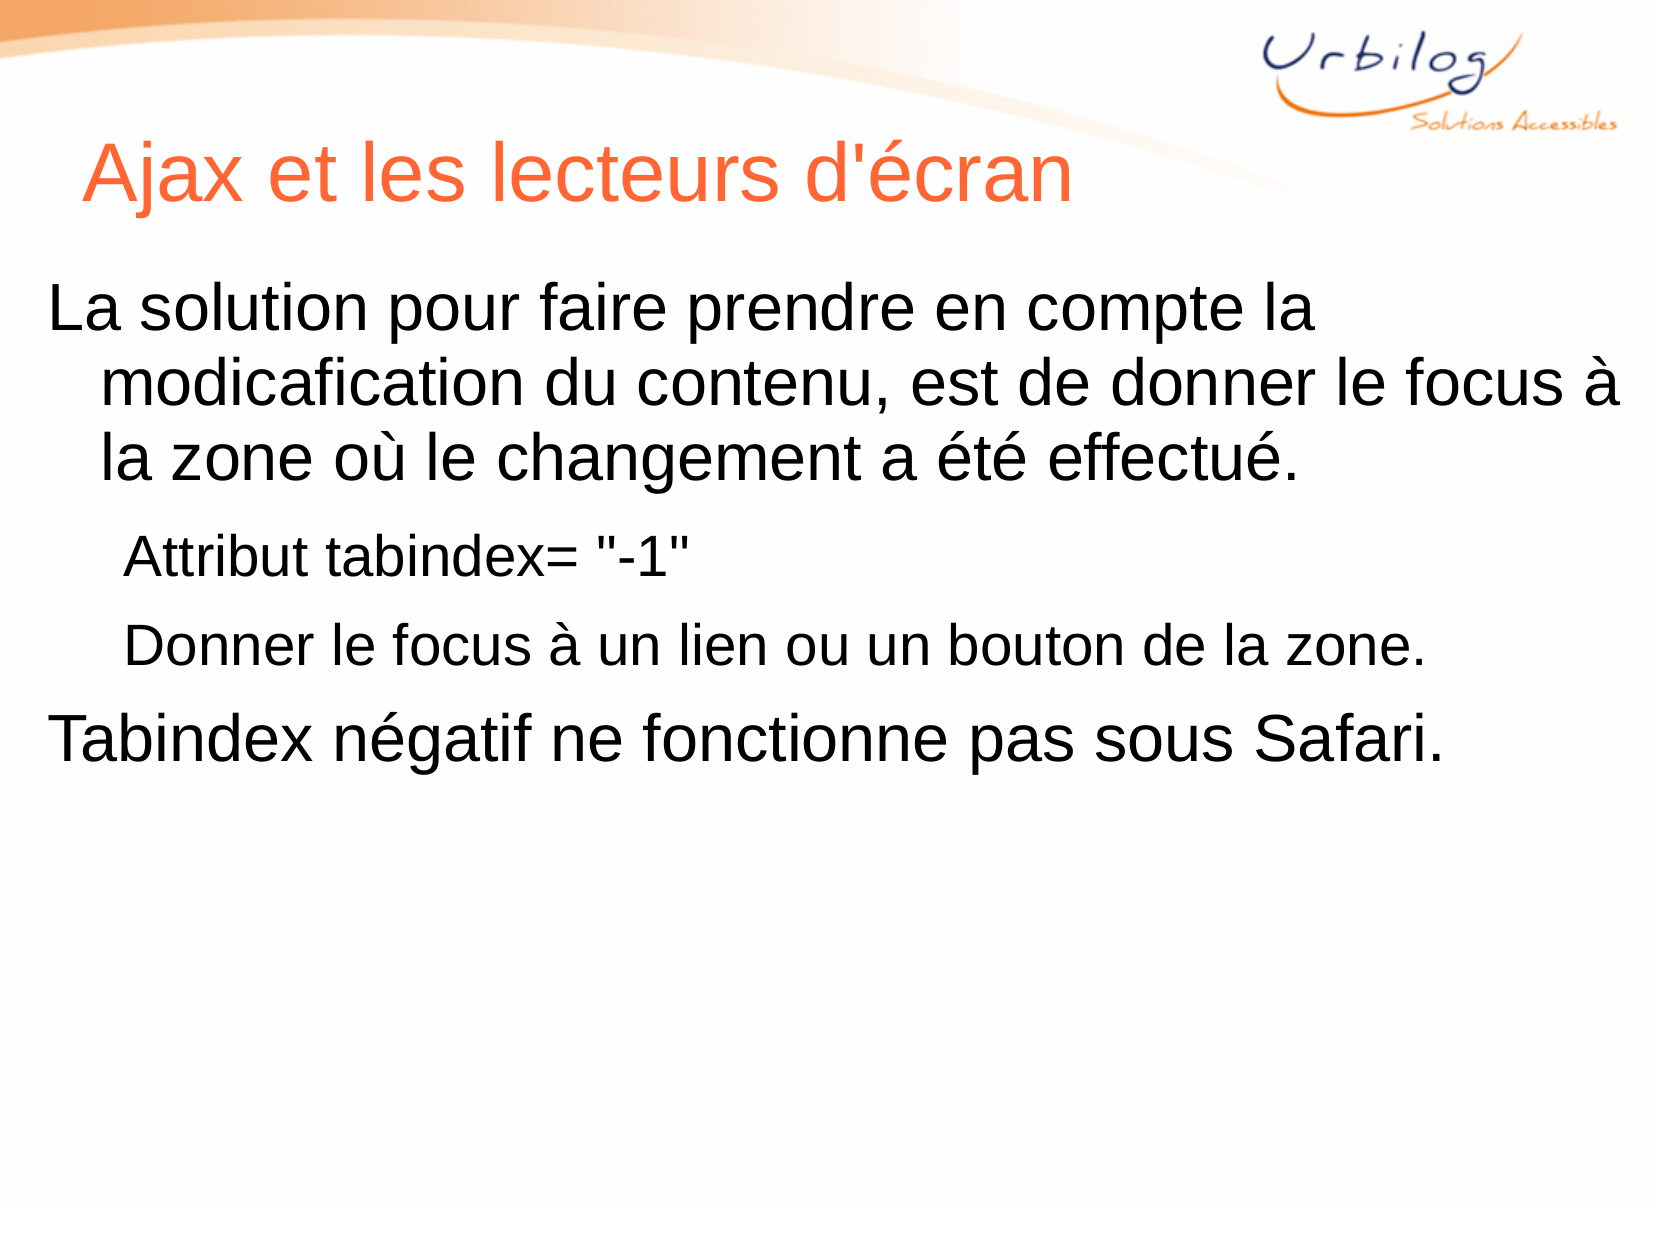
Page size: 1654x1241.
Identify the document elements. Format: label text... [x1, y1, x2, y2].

title Ajax et les lecteurs d'écran [82, 88, 1625, 257]
list La solution pour faire prendre en compte la modicafication du contenu, est de donner le focus à la zone où le changement a été effectué. Attribut tabindex= "-1" Donner le focus à un lien ou un bouton de la zone. Tabindex négatif ne fonctionne pas sous Safari. [29, 270, 1625, 1074]
picture [0, 0, 1653, 1241]
